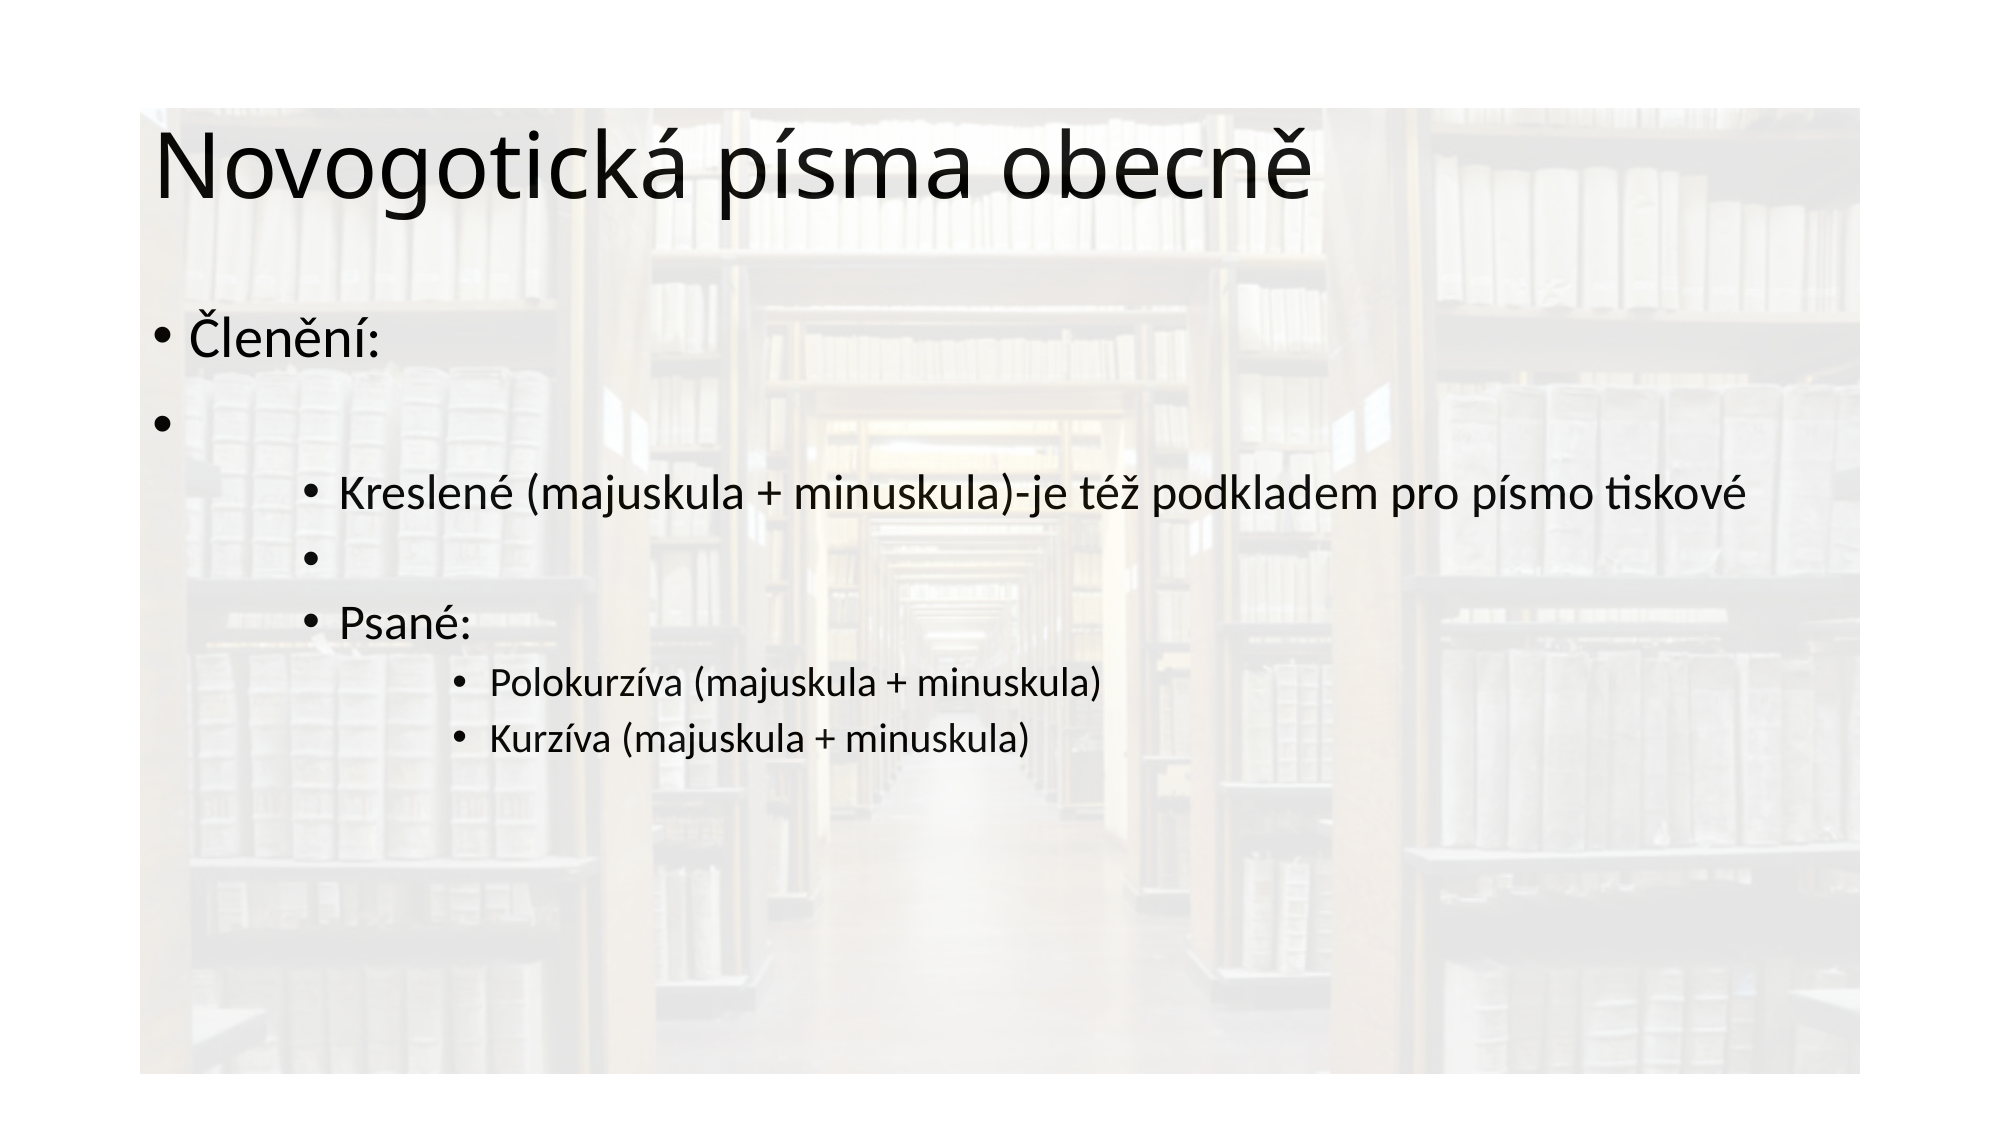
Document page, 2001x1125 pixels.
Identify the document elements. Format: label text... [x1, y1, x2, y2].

picture [140, 108, 1860, 1074]
title Novogotická písma obecně [137, 59, 1863, 278]
